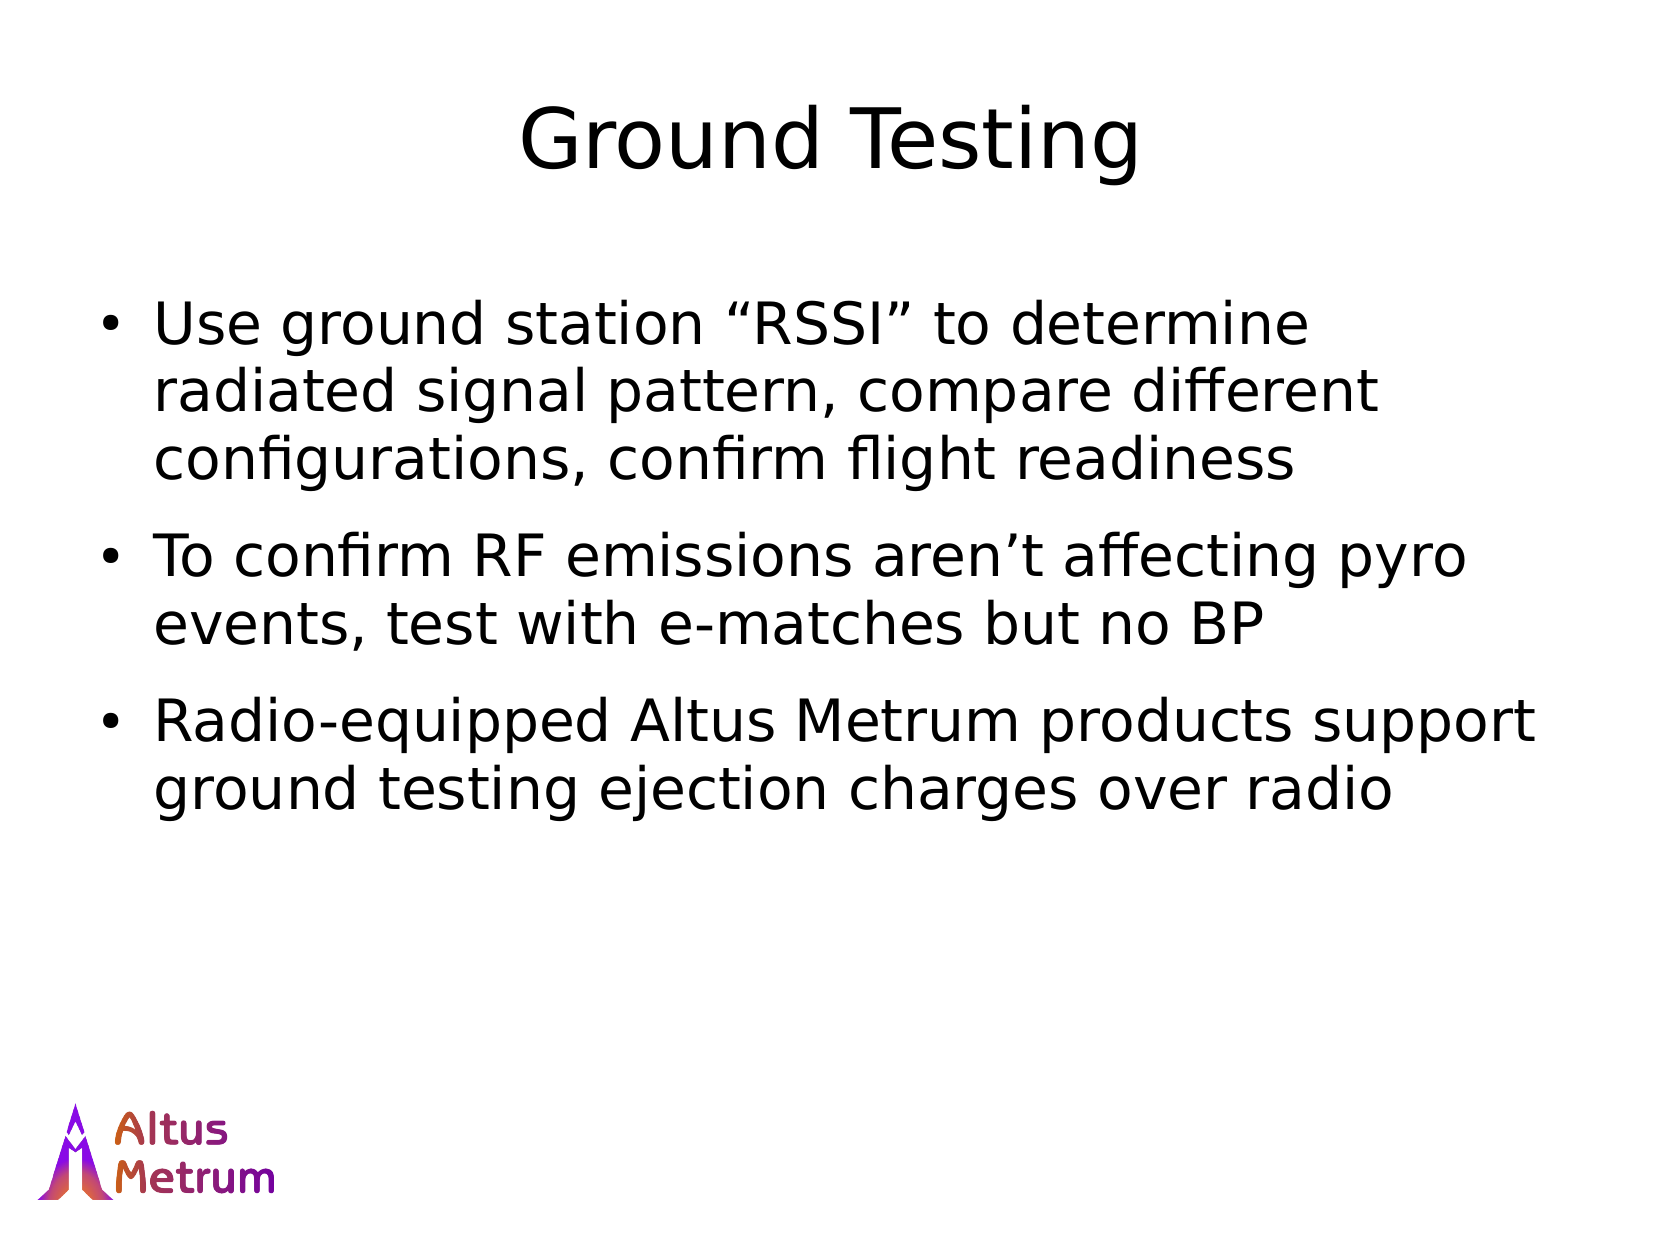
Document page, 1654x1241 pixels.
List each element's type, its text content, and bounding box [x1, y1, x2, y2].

list Use ground station “RSSI” to determine radiated signal pattern, compare different configurations, confirm flight readiness To confirm RF emissions aren’t affecting pyro events, test with e-matches but no BP Radio-equipped Altus Metrum products support ground testing ejection charges over radio [82, 290, 1571, 1094]
picture [37, 1103, 274, 1200]
title Ground Testing [86, 55, 1576, 226]
